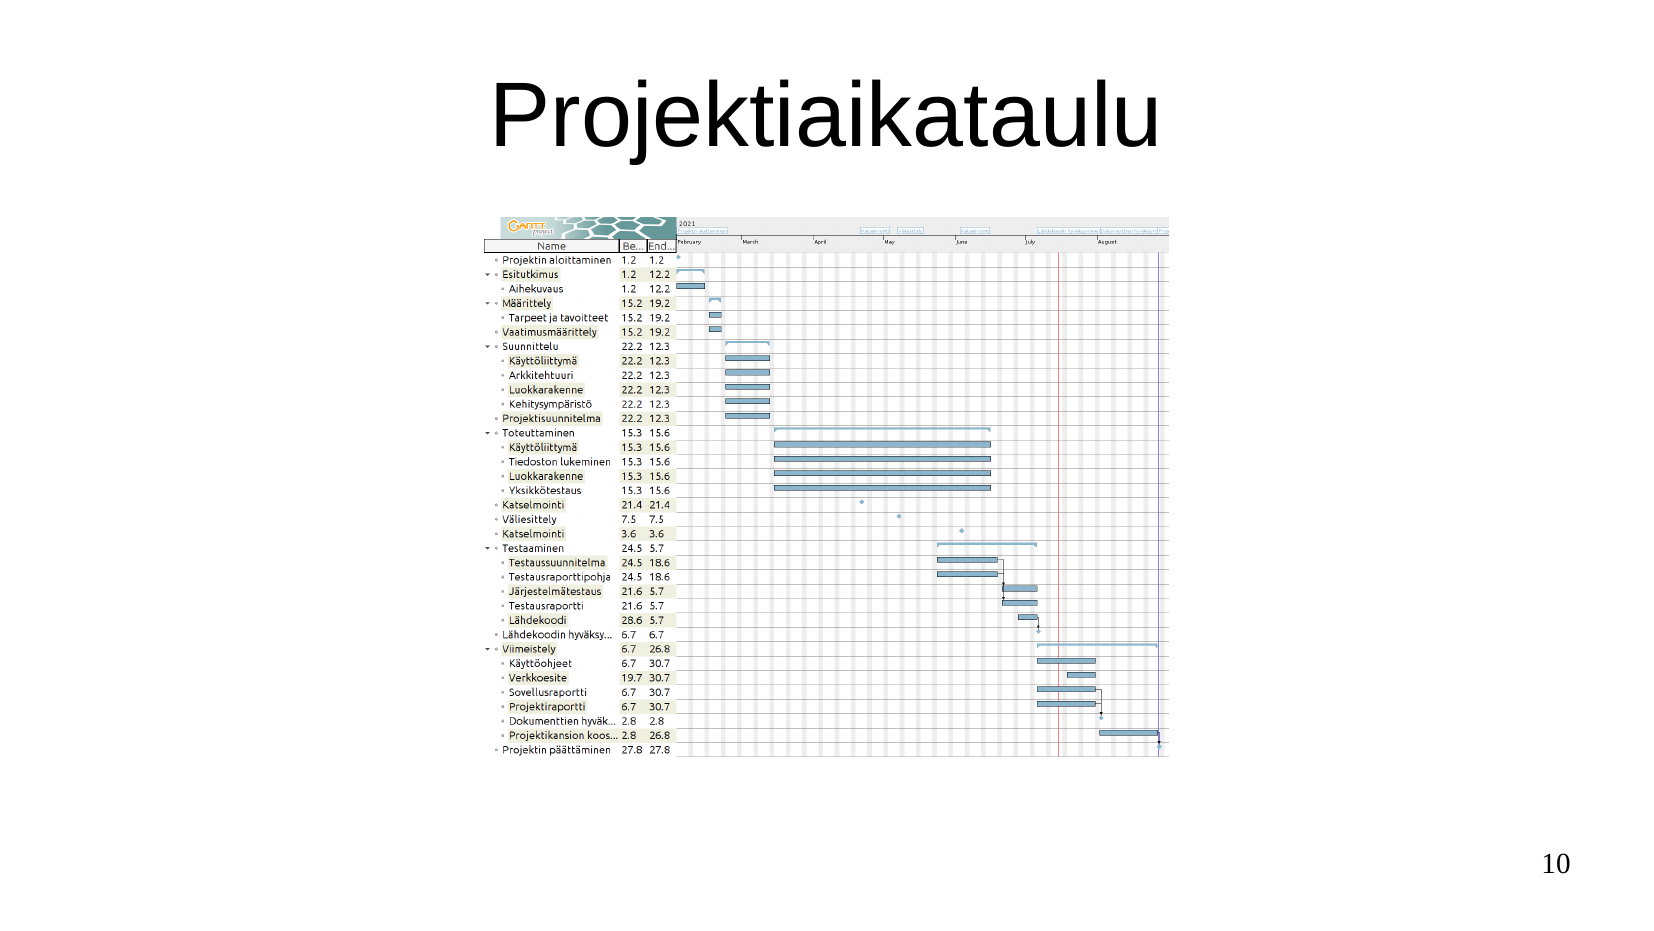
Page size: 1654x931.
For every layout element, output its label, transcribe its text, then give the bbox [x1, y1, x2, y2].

picture [484, 217, 1169, 757]
title Projektiaikataulu [82, 37, 1571, 193]
